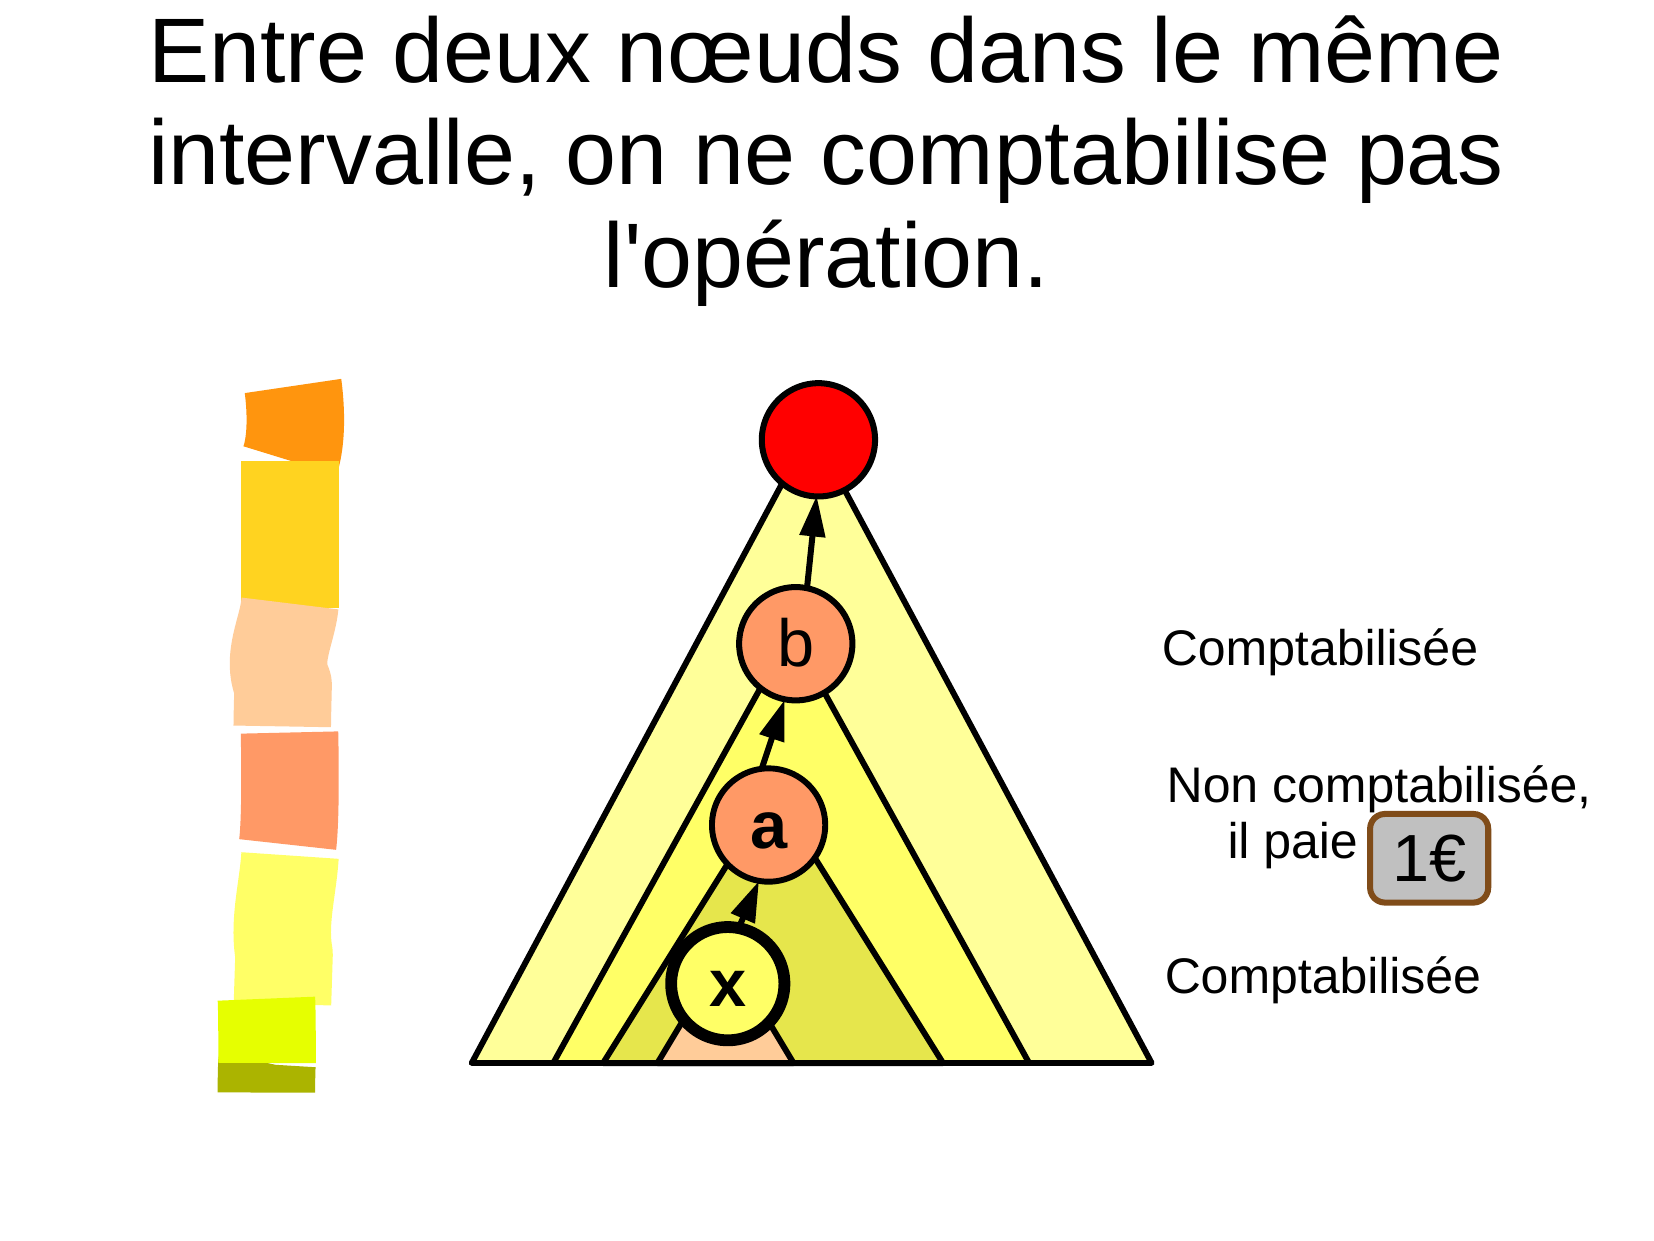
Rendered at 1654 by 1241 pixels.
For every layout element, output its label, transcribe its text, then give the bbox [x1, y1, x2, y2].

text_box Comptabilisée [1139, 947, 1506, 1004]
title Entre deux nœuds dans le même intervalle, on ne comptabilise pas l'opération. [41, 0, 1613, 308]
text_box [1483, 870, 1489, 899]
text_box a [711, 768, 826, 882]
text_box x [671, 927, 785, 1041]
text_box [471, 383, 1152, 1064]
text_box b [739, 587, 853, 701]
text_box Comptabilisée [1151, 620, 1489, 677]
text_box Non comptabilisée, il paie [1157, 756, 1601, 870]
text_box [1370, 870, 1378, 901]
text_box 1€ [1378, 870, 1483, 904]
